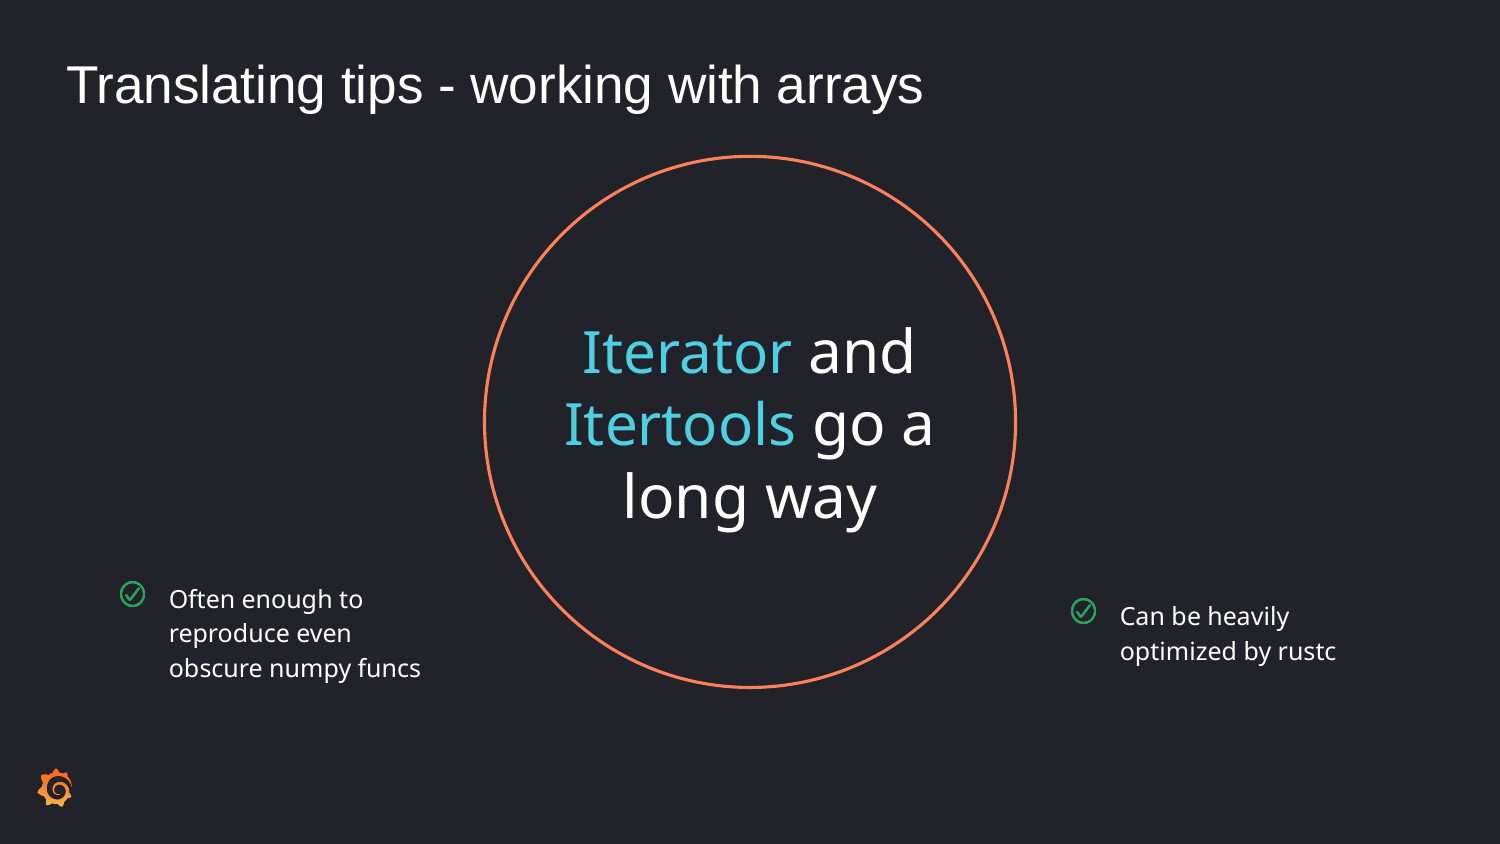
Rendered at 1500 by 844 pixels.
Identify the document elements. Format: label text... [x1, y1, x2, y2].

picture [120, 581, 145, 607]
title Translating tips - working with arrays [51, 35, 1449, 130]
text_box Can be heavily optimized by rustc [1104, 581, 1411, 708]
text_box Iterator and Itertools go a long way [503, 191, 996, 652]
text_box Often enough to reproduce even obscure numpy funcs [153, 563, 460, 690]
picture [1071, 598, 1096, 624]
picture [37, 768, 72, 807]
